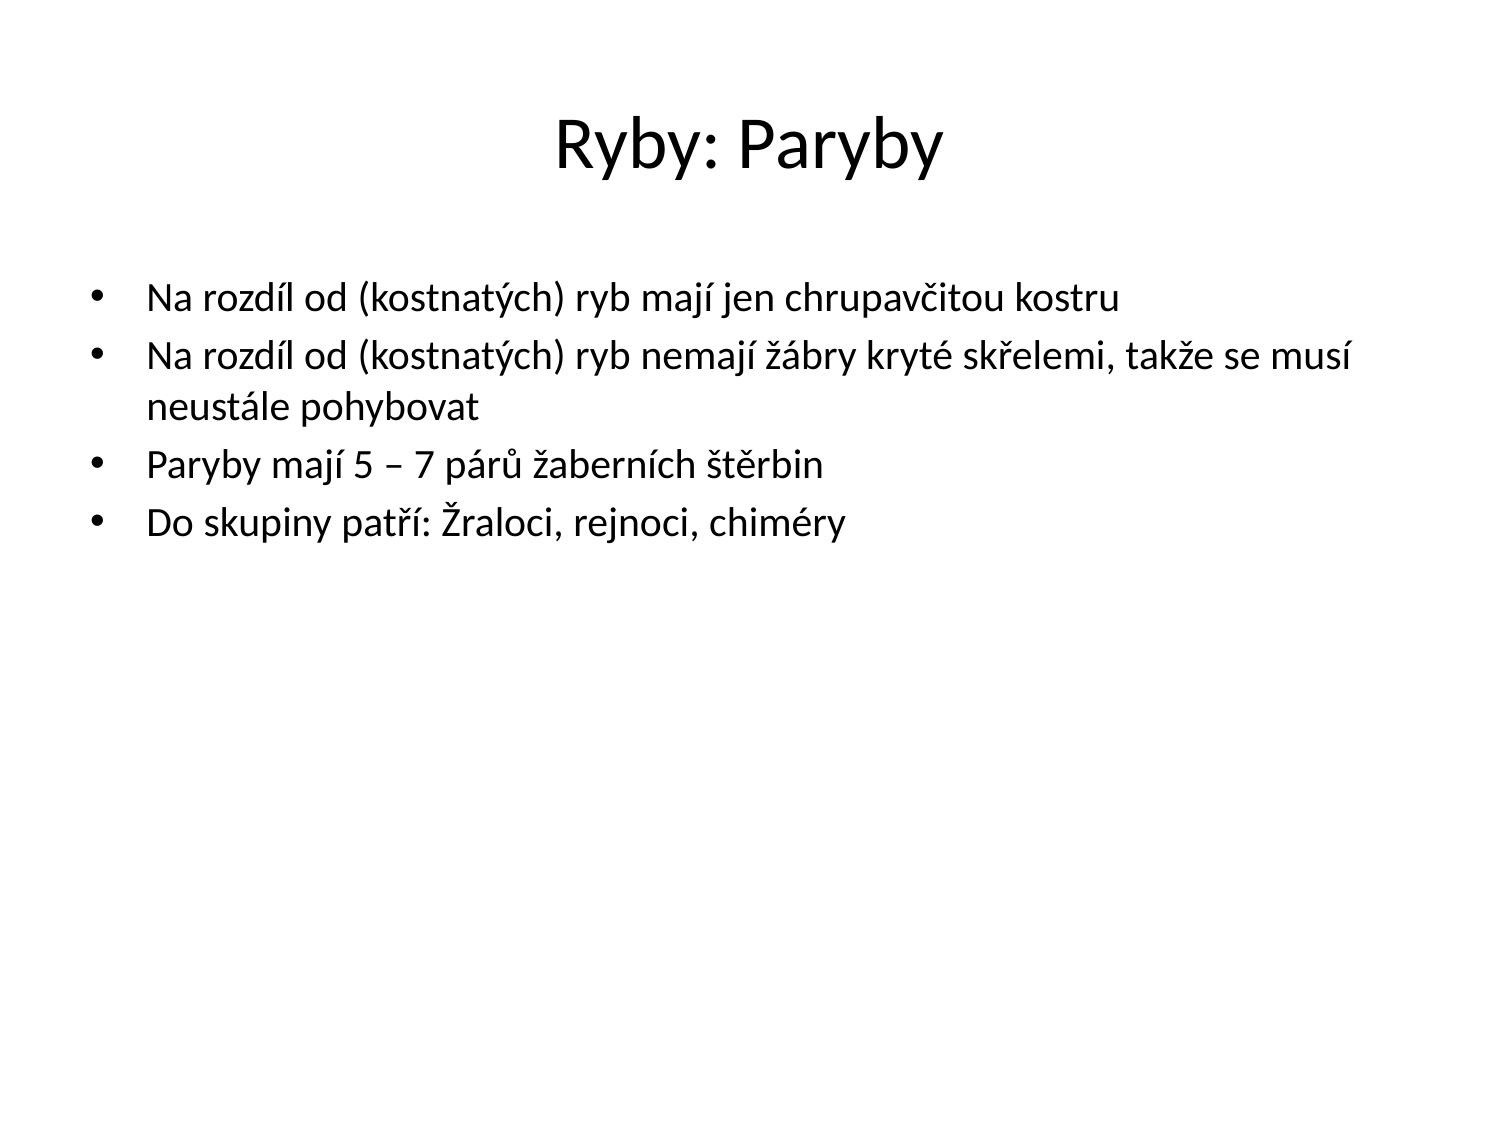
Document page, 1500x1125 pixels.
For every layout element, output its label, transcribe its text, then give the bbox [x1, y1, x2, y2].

title Ryby: Paryby [75, 45, 1425, 233]
list Na rozdíl od (kostnatých) ryb mají jen chrupavčitou kostru Na rozdíl od (kostnatých) ryb nemají žábry kryté skřelemi, takže se musí neustále pohybovat Paryby mají 5 – 7 párů žaberních štěrbin Do skupiny patří: Žraloci, rejnoci, chiméry [75, 262, 1425, 1005]
